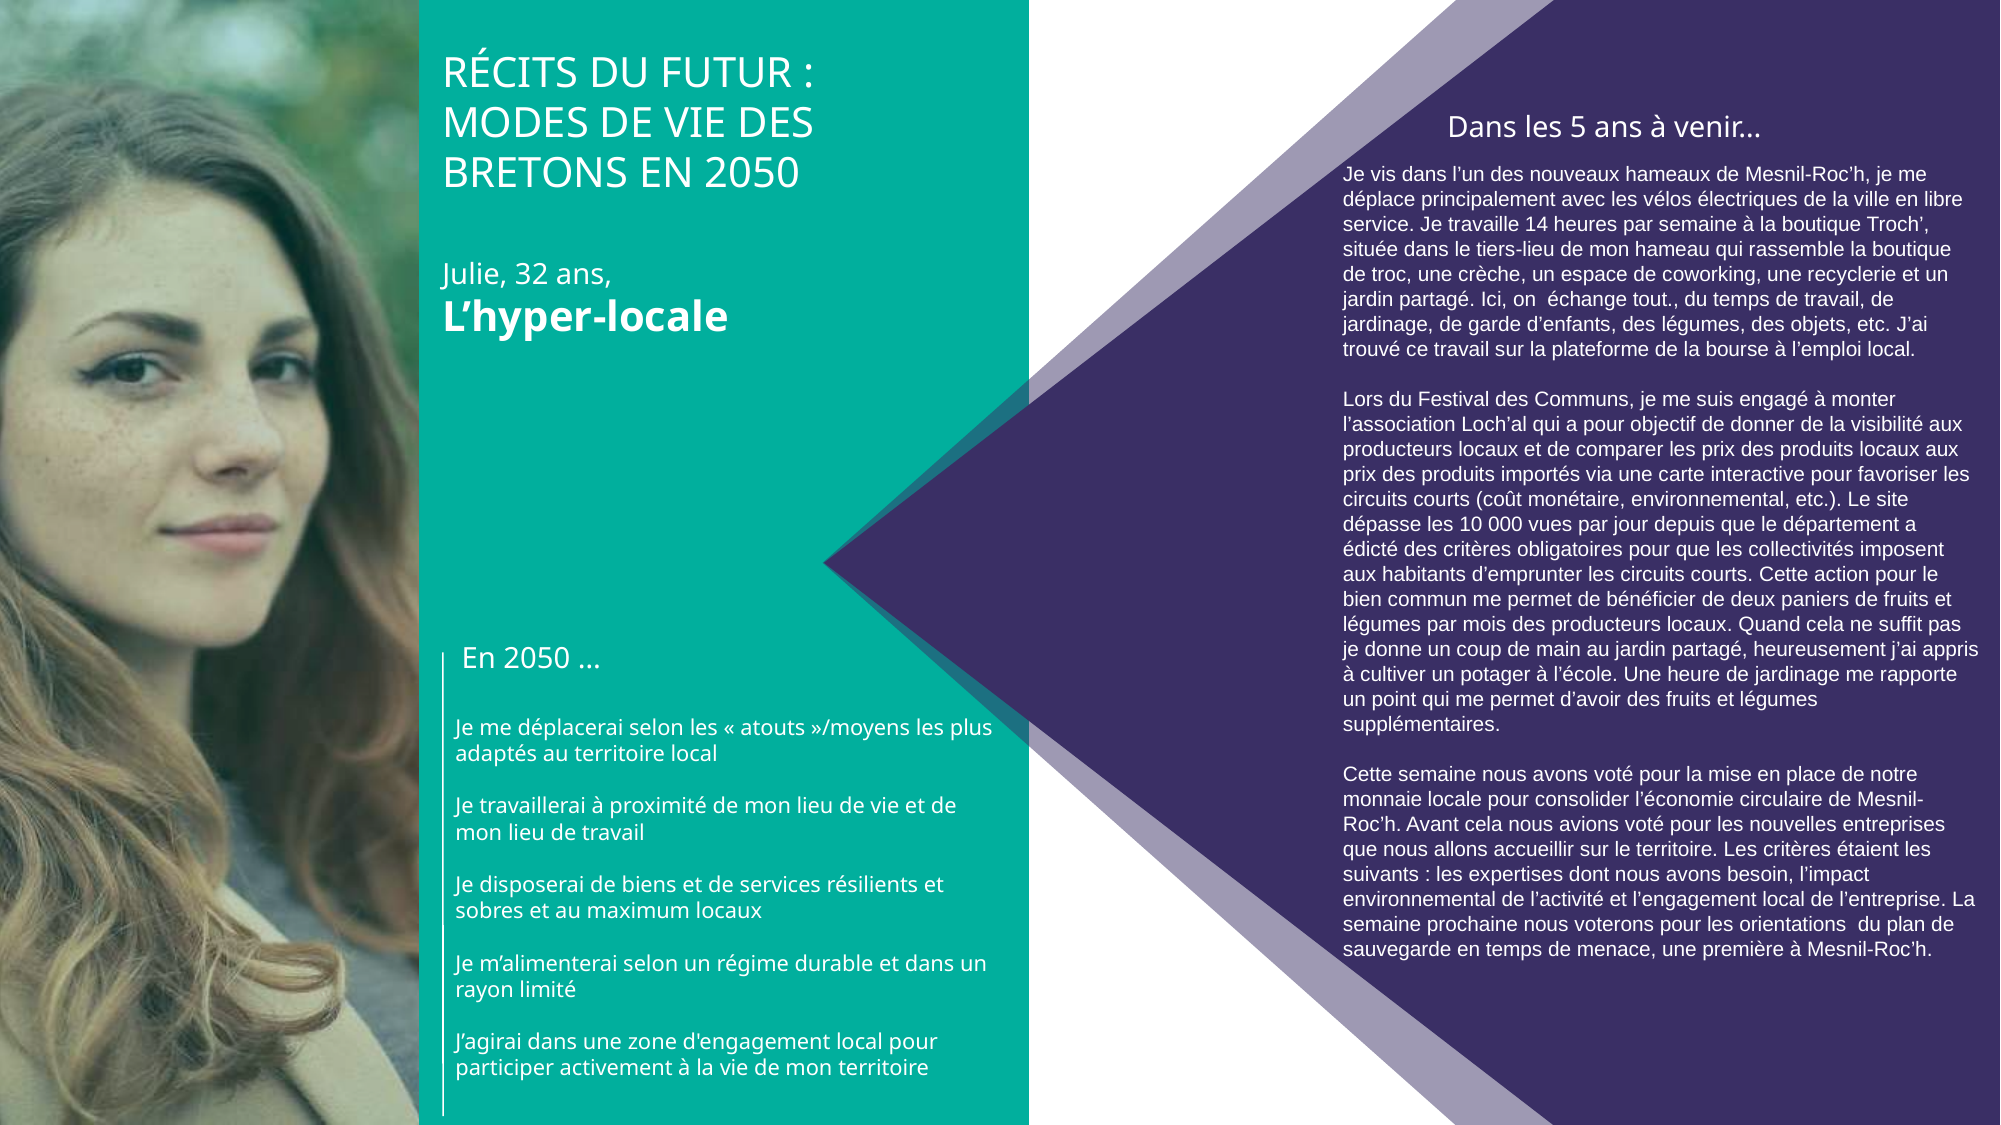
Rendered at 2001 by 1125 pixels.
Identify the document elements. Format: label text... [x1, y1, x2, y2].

text_box Je vis dans l’un des nouveaux hameaux de Mesnil-Roc’h, je me déplace principalement avec les vélos électriques de la ville en libre service. Je travaille 14 heures par semaine à la boutique Troch’, située dans le tiers-lieu de mon hameau qui rassemble la boutique de troc, une crèche, un espace de coworking, une recyclerie et un jardin partagé. Ici, on échange tout., du temps de travail, de jardinage, de garde d’enfants, des légumes, des objets, etc. J’ai trouvé ce travail sur la plateforme de la bourse à l’emploi local. Lors du Festival des Communs, je me suis engagé à monter l’association Loch’al qui a pour objectif de donner de la visibilité aux producteurs locaux et de comparer les prix des produits locaux aux prix des produits importés via une carte interactive pour favoriser les circuits courts (coût monétaire, environnemental, etc.). Le site dépasse les 10 000 vues par jour depuis que le département a édicté des critères obligatoires pour que les collectivités imposent aux habitants d’emprunter les circuits courts. Cette action pour le bien commun me permet de bénéficier de deux paniers de fruits et légumes par mois des producteurs locaux. Quand cela ne suffit pas je donne un coup de main au jardin partagé, heureusement j’ai appris à cultiver un potager à l’école. Une heure de jardinage me rapporte un point qui me permet d’avoir des fruits et légumes supplémentaires. Cette semaine nous avons voté pour la mise en place de notre monnaie locale pour consolider l’économie circulaire de Mesnil-Roc’h. Avant cela nous avions voté pour les nouvelles entreprises que nous allons accueillir sur le territoire. Les critères étaient les suivants : les expertises dont nous avons besoin, l’impact environnemental de l’activité et l’engagement local de l’entreprise. La semaine prochaine nous voterons pour les orientations du plan de sauvegarde en temps de menace, une première à Mesnil-Roc’h. [1328, 153, 1994, 993]
text_box RÉCITS DU FUTUR : MODES DE VIE DES BRETONS EN 2050 [428, 39, 906, 204]
text_box Je me déplacerai selon les « atouts »/moyens les plus adaptés au territoire local Je travaillerai à proximité de mon lieu de vie et de mon lieu de travail Je disposerai de biens et de services résilients et sobres et au maximum locaux Je m’alimenterai selon un régime durable et dans un rayon limité J’agirai dans une zone d'engagement local pour participer activement à la vie de mon territoire [444, 706, 1009, 1088]
text_box [0, 0, 2000, 1125]
text_box Dans les 5 ans à venir… [1433, 101, 2000, 151]
text_box En 2050 … [447, 631, 1057, 681]
text_box Julie, 32 ans, L’hyper-locale [428, 248, 1037, 348]
